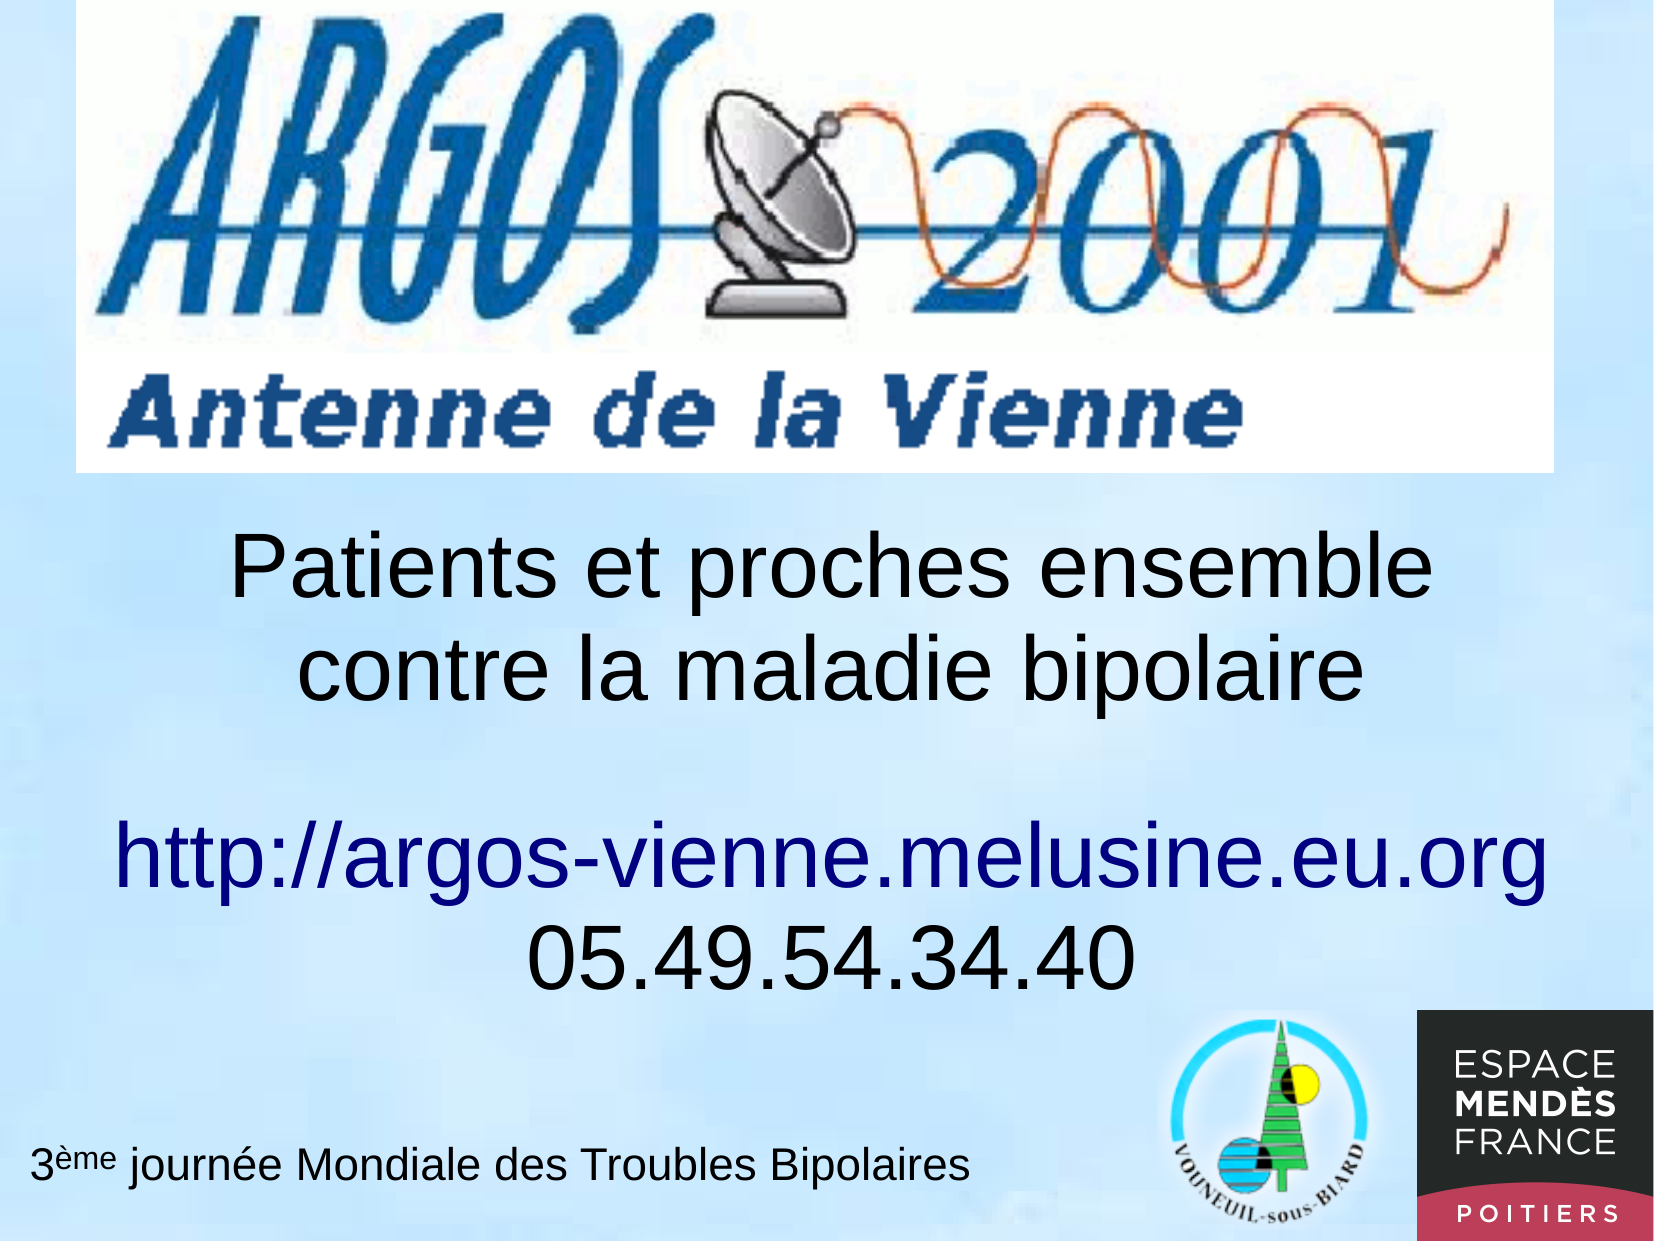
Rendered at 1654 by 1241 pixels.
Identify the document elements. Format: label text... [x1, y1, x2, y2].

text_box 3ème journée Mondiale des Troubles Bipolaires [29, 1138, 1046, 1241]
title http://argos-vienne.melusine.eu.org 05.49.54.34.40 [35, 803, 1630, 1011]
picture [0, 0, 1654, 1241]
title Patients et proches ensemble contre la maladie bipolaire [35, 513, 1630, 721]
